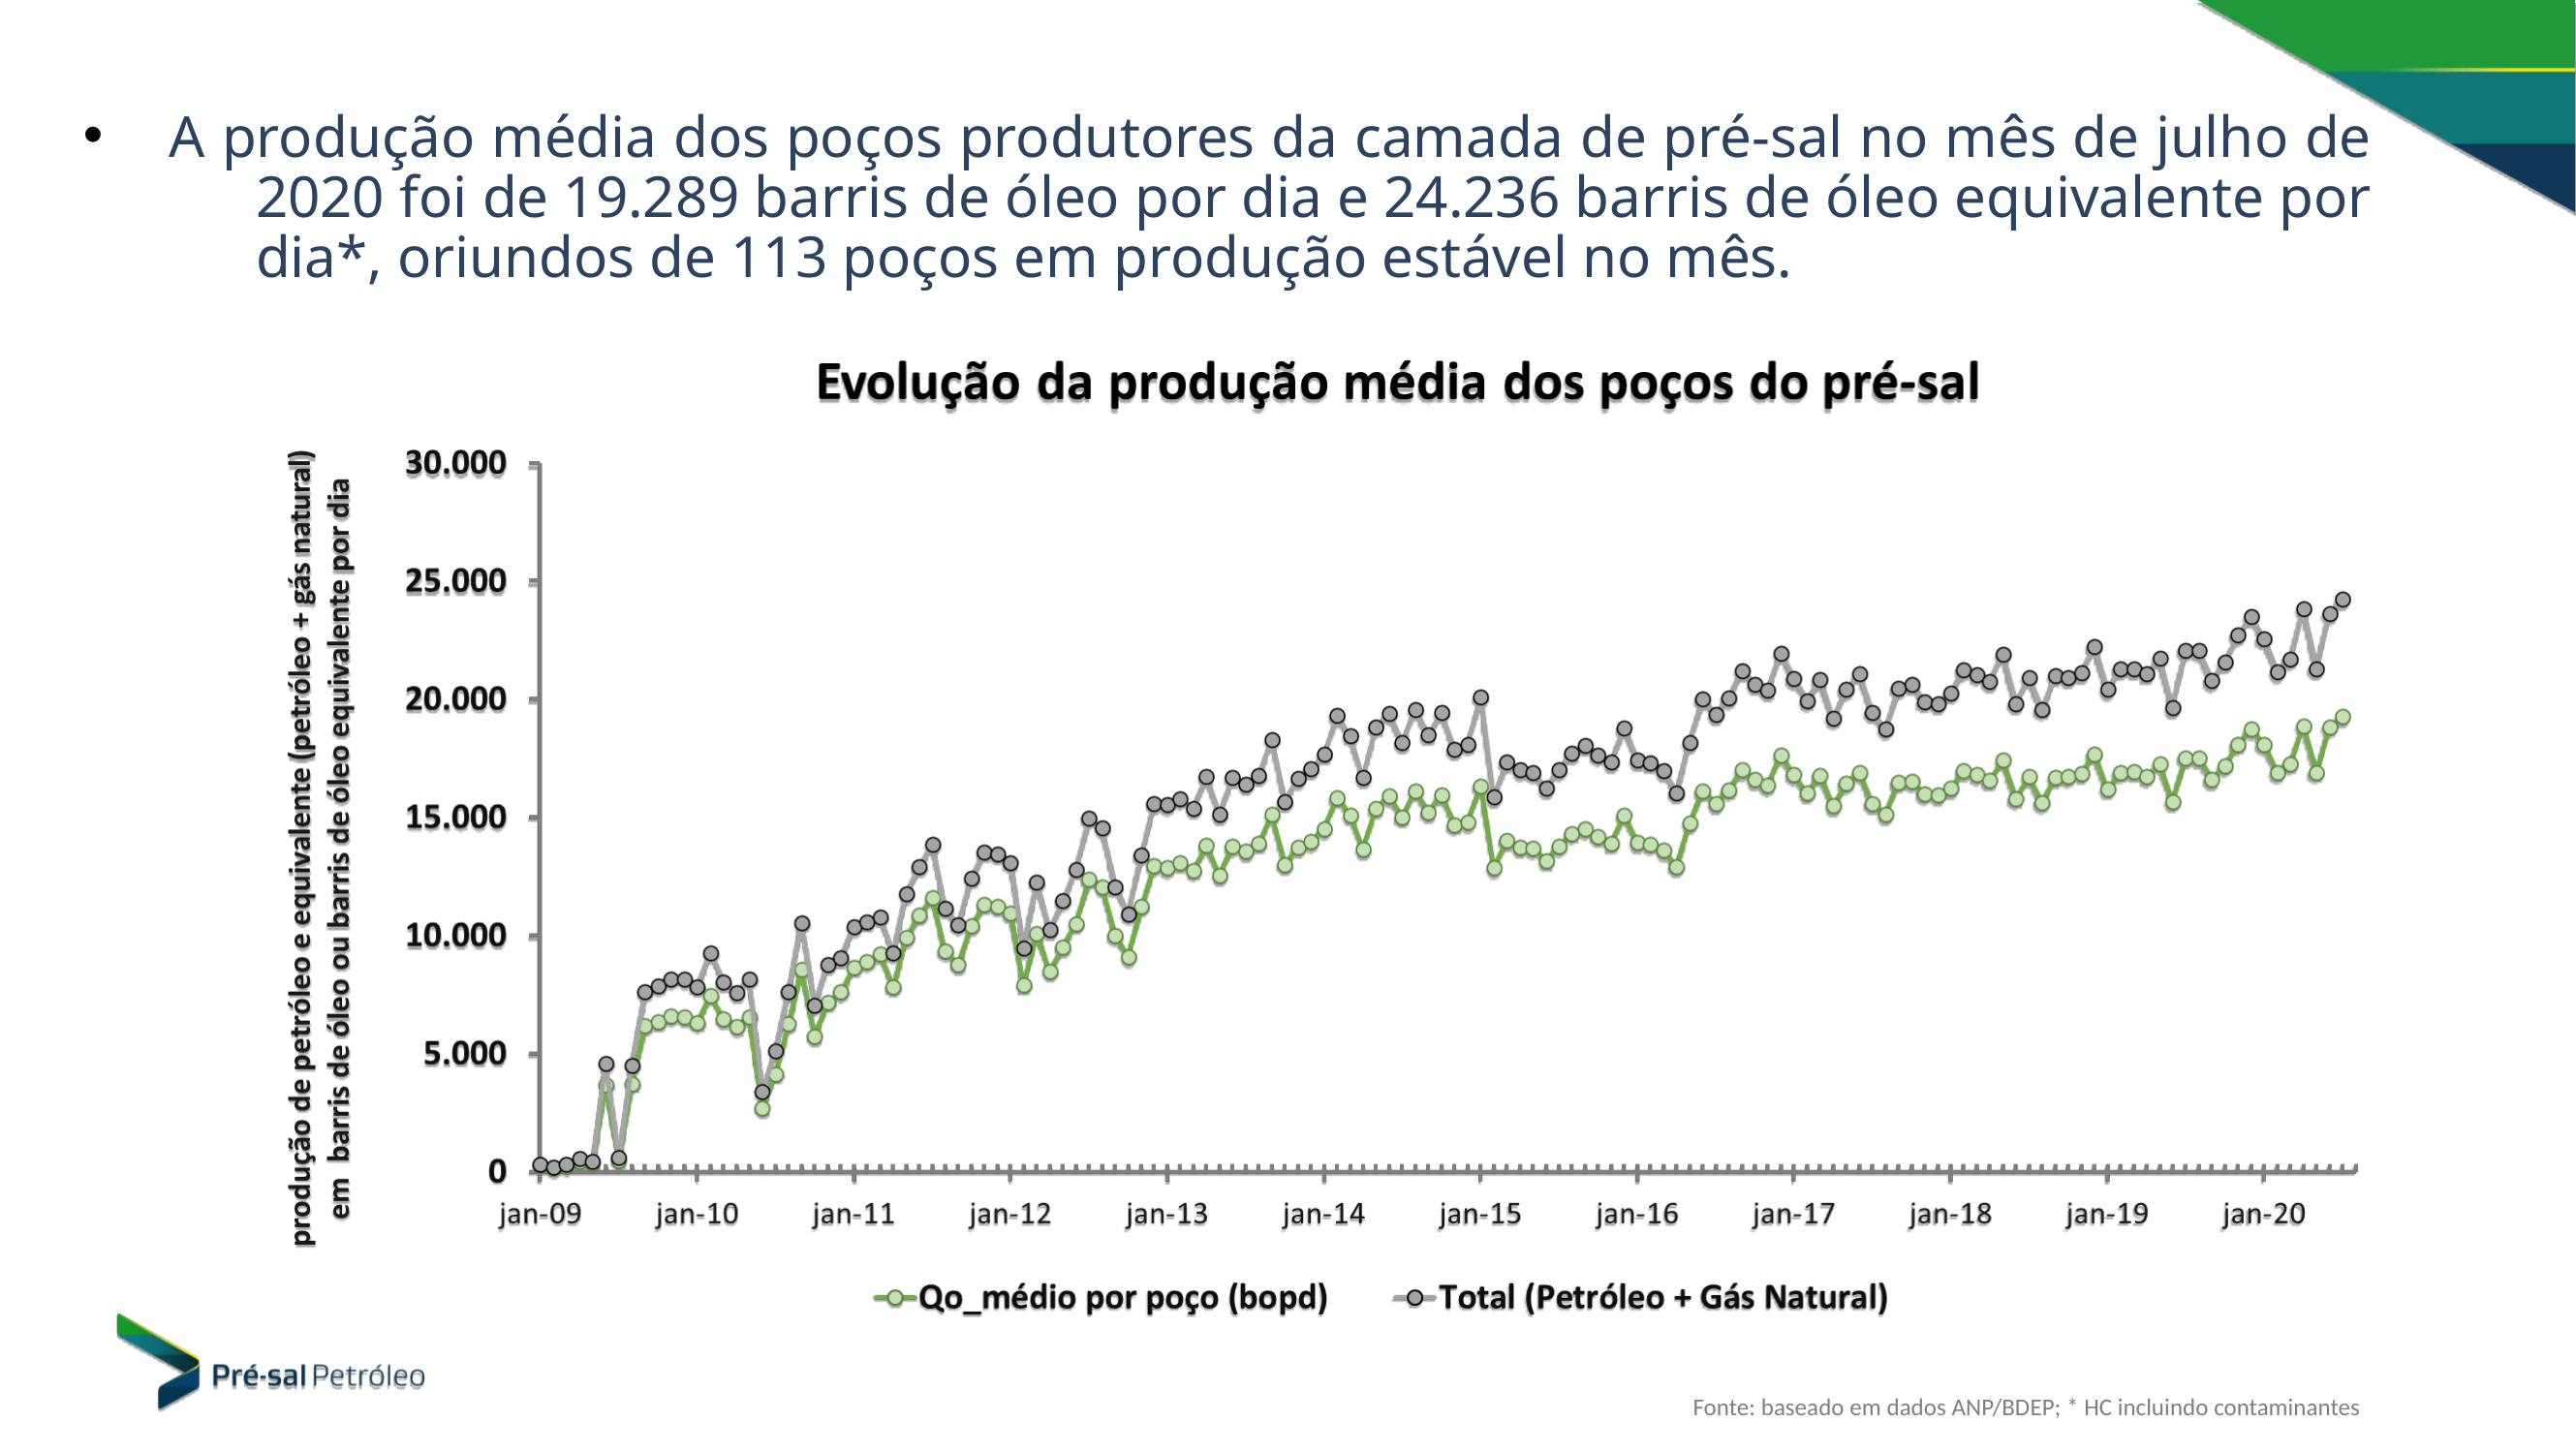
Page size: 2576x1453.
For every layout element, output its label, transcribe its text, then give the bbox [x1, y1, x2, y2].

text_box Fonte: baseado em dados ANP/BDEP; * HC incluindo contaminantes [1678, 1384, 2387, 1429]
text_box A produção média dos poços produtores da camada de pré-sal no mês de julho de 2020 foi de 19.289 barris de óleo por dia e 24.236 barris de óleo equivalente por dia*, oriundos de 113 poços em produção estável no mês. [68, 100, 2387, 330]
picture [244, 306, 2434, 1385]
